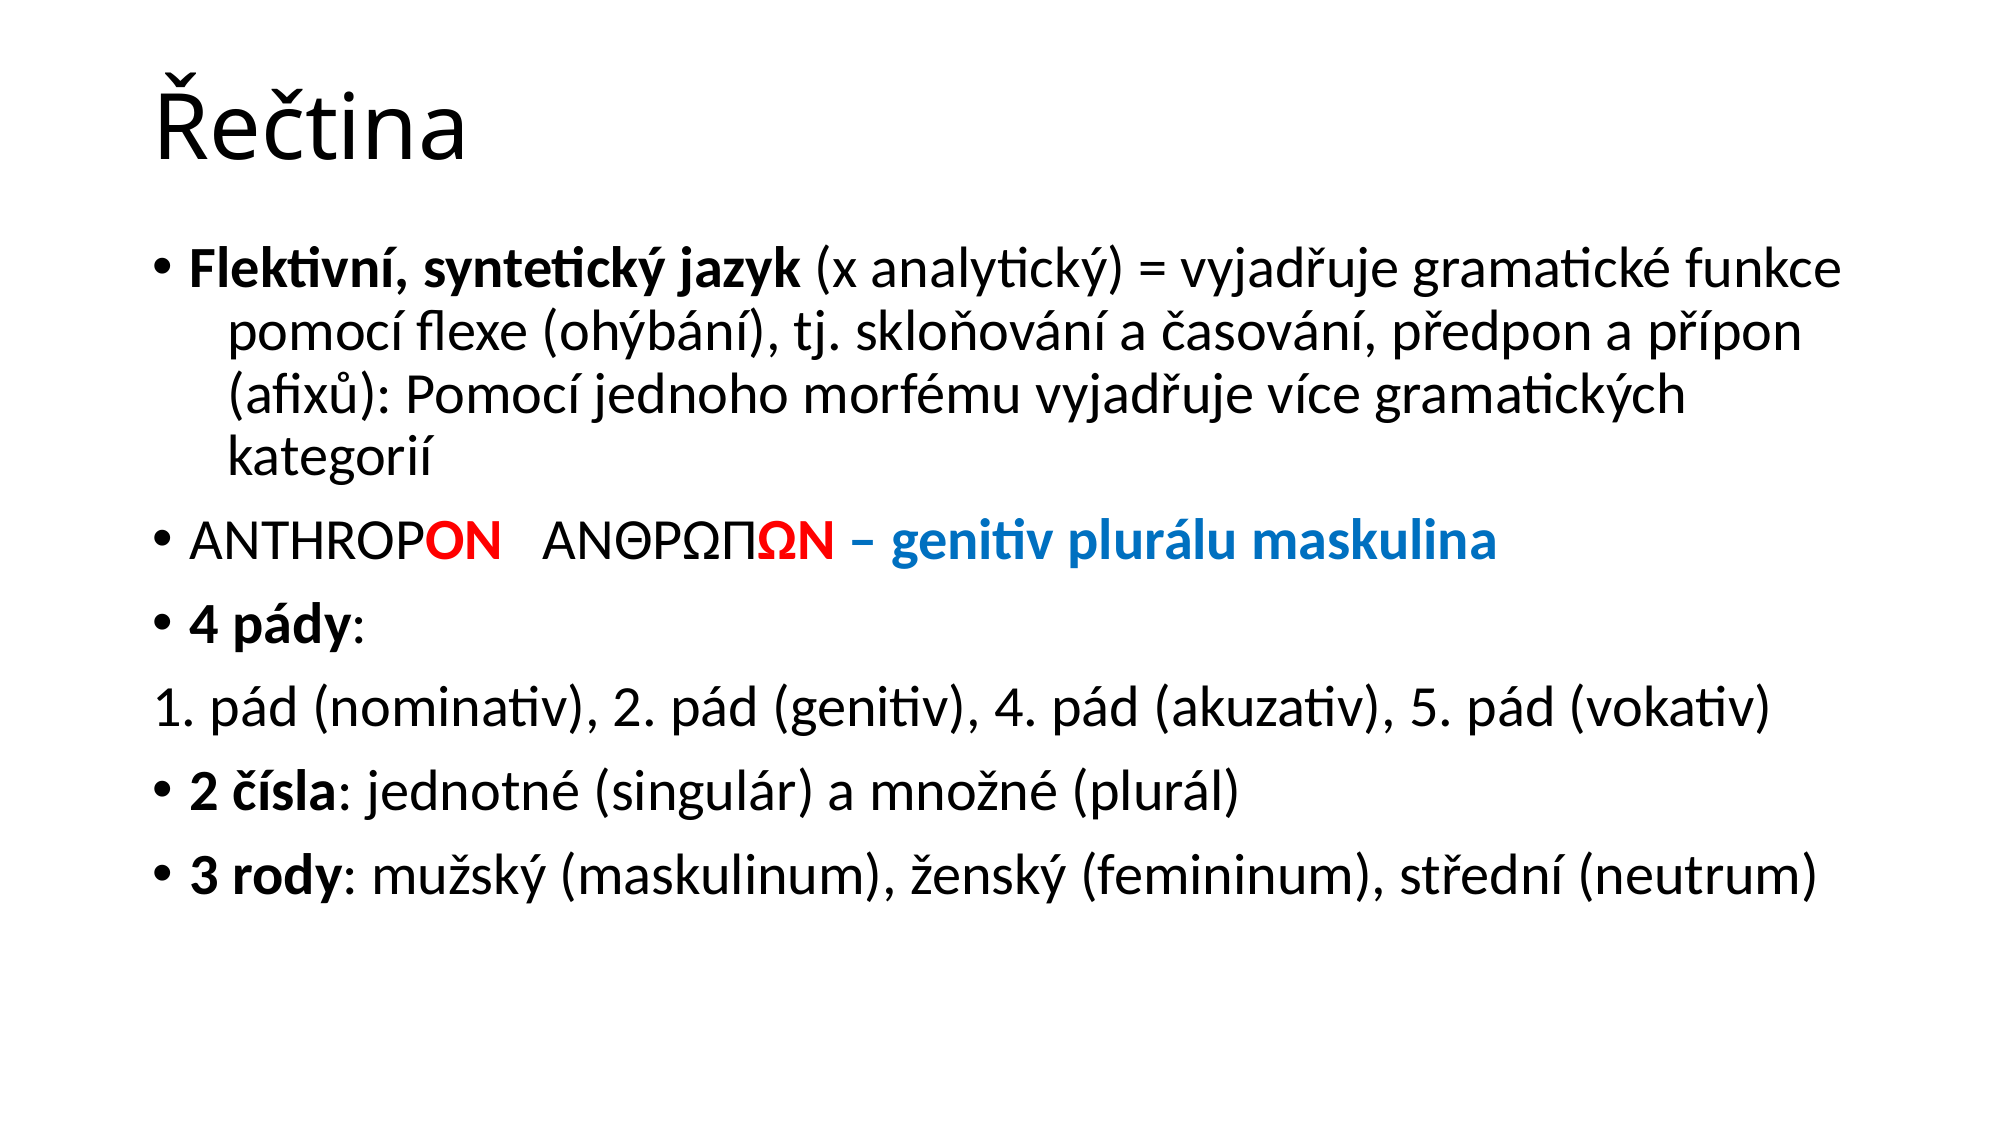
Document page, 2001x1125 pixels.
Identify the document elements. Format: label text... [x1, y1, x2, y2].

title Řečtina [137, 59, 1863, 200]
list Flektivní, syntetický jazyk (x analytický) = vyjadřuje gramatické funkce pomocí flexe (ohýbání), tj. skloňování a časování, předpon a přípon (afixů): Pomocí jednoho morfému vyjadřuje více gramatických kategorií ANTHROPON ΑΝΘΡΩΠΩΝ – genitiv plurálu maskulina 4 pády: 1. pád (nominativ), 2. pád (genitiv), 4. pád (akuzativ), 5. pád (vokativ) 2 čísla: jednotné (singulár) a množné (plurál) 3 rody: mužský (maskulinum), ženský (femininum), střední (neutrum) [137, 229, 1863, 1014]
